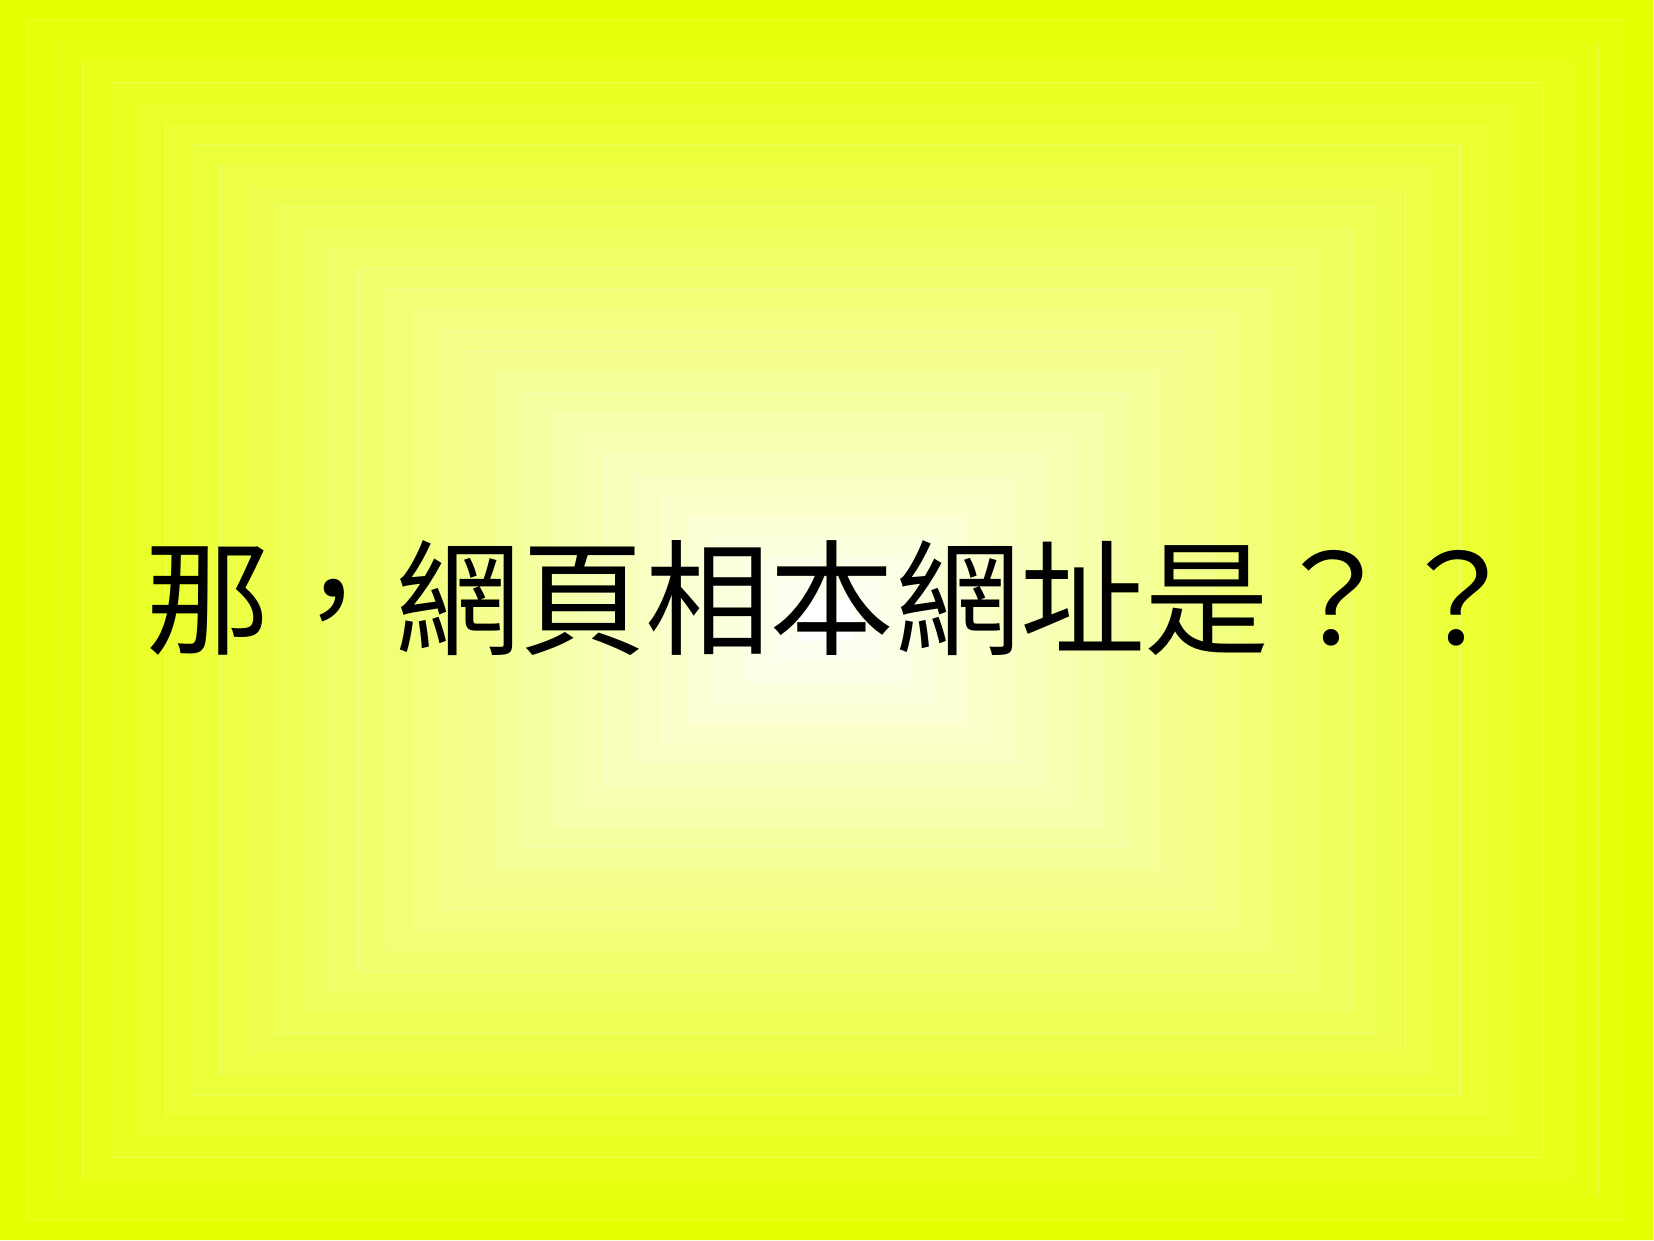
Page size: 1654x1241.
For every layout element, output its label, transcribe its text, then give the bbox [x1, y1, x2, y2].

title 那，網頁相本網址是？？ [88, 449, 1577, 642]
